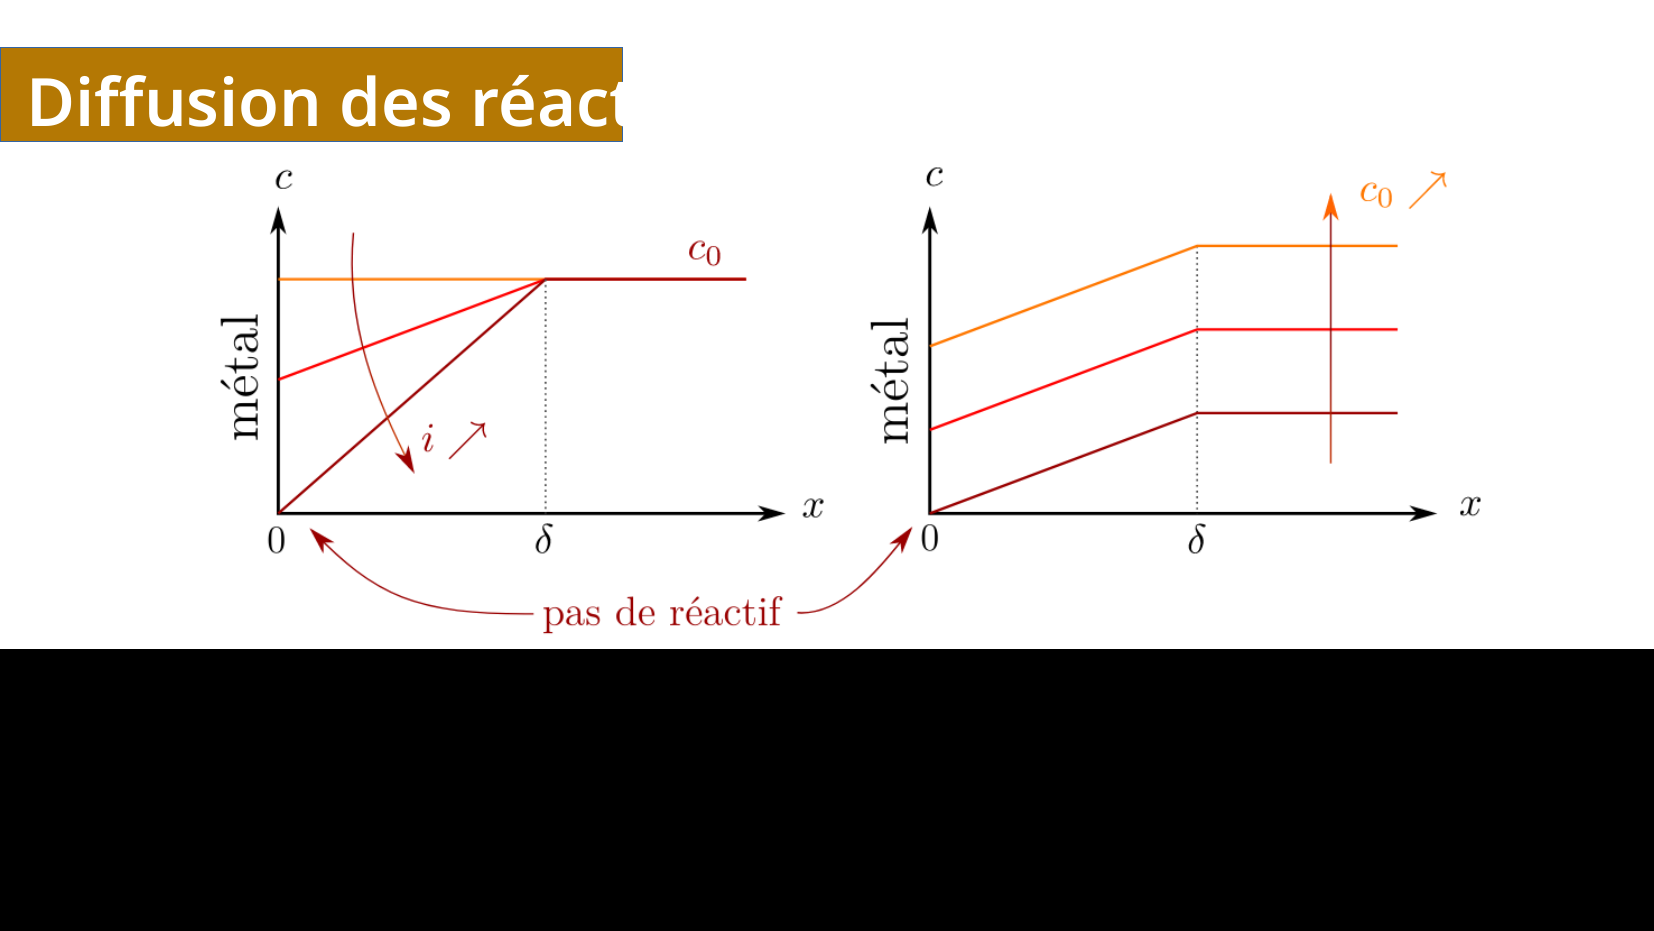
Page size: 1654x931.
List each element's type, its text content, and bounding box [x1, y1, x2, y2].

text_box [0, 649, 1654, 931]
picture [177, 135, 1503, 649]
text_box Diffusion des réactifs [11, 47, 623, 142]
text_box [0, 47, 11, 142]
